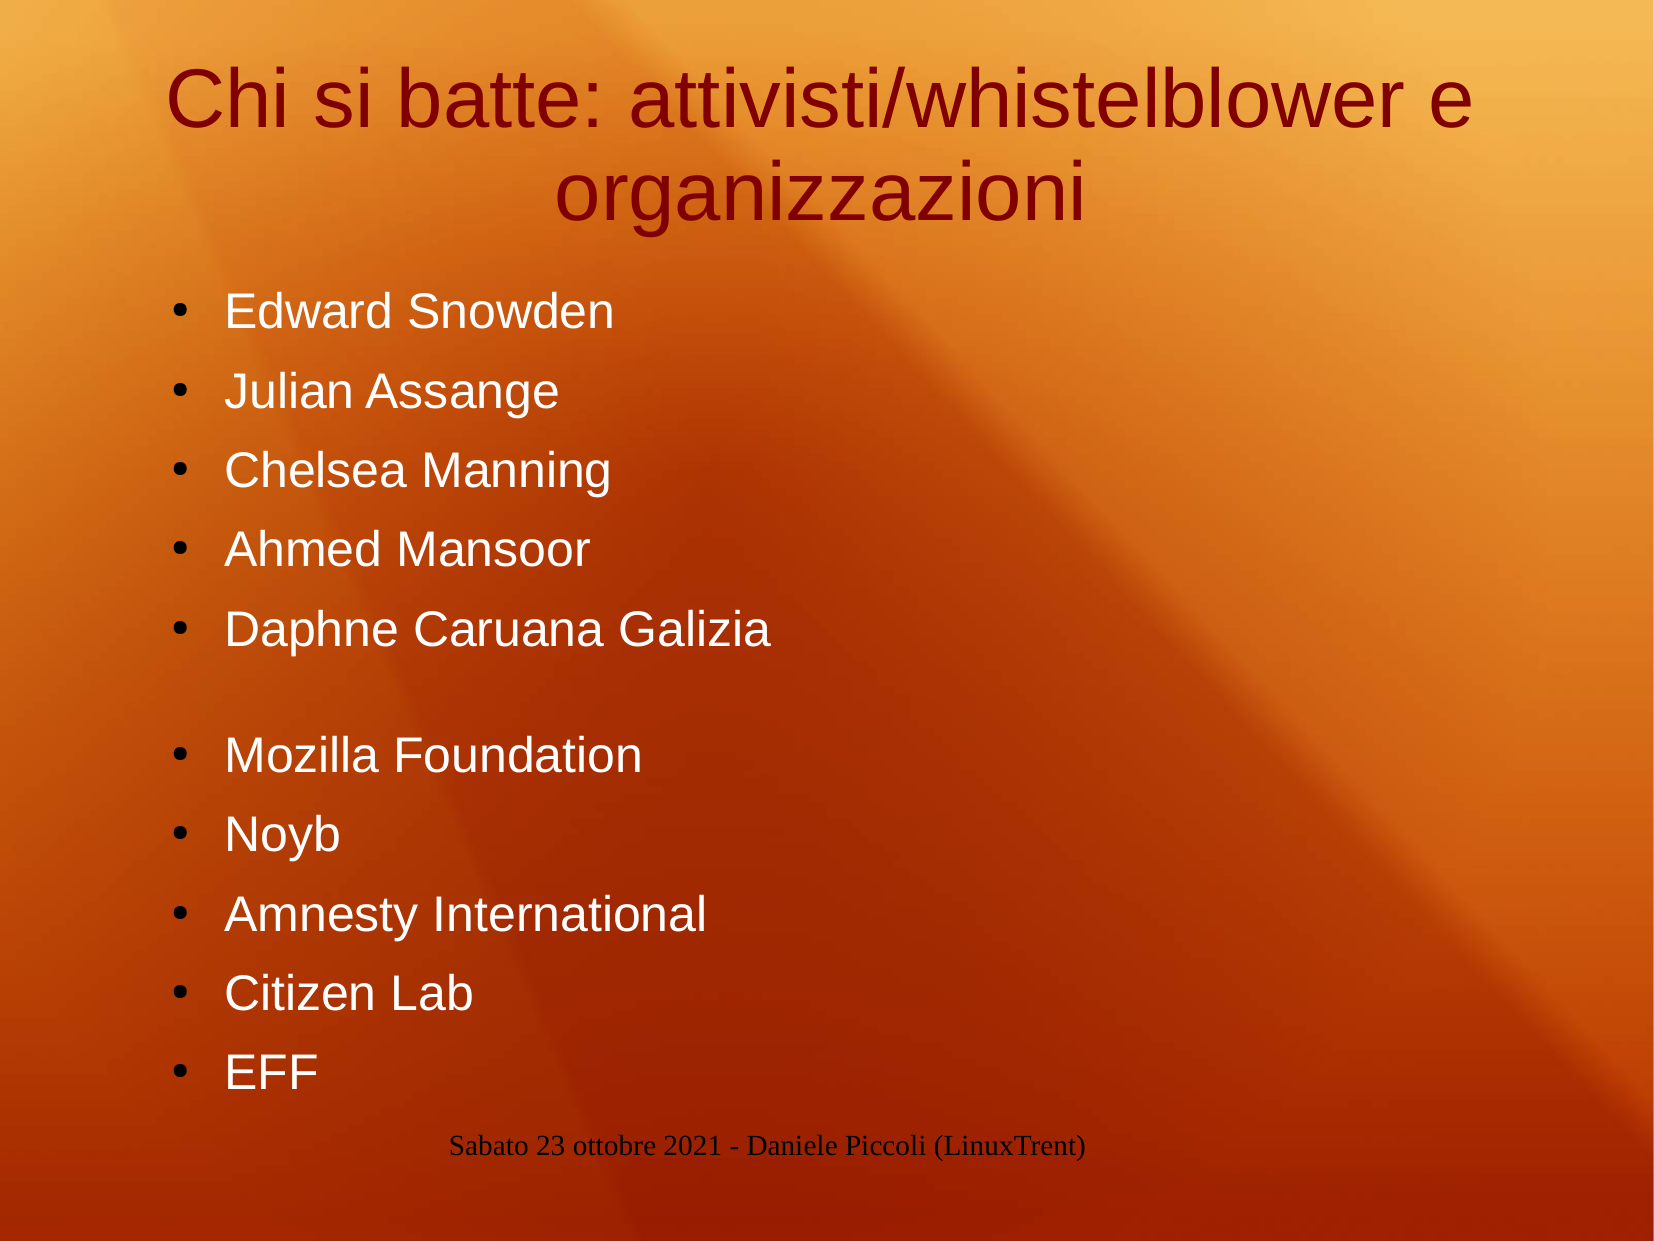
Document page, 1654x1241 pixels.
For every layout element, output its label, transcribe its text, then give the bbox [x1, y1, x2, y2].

list Edward Snowden Julian Assange Chelsea Manning Ahmed Mansoor Daphne Caruana Galizia Mozilla Foundation Noyb Amnesty International Citizen Lab EFF [82, 283, 1571, 1101]
picture [0, 0, 1654, 1241]
title Chi si batte: attivisti/whistelblower e organizzazioni [106, 52, 1536, 239]
